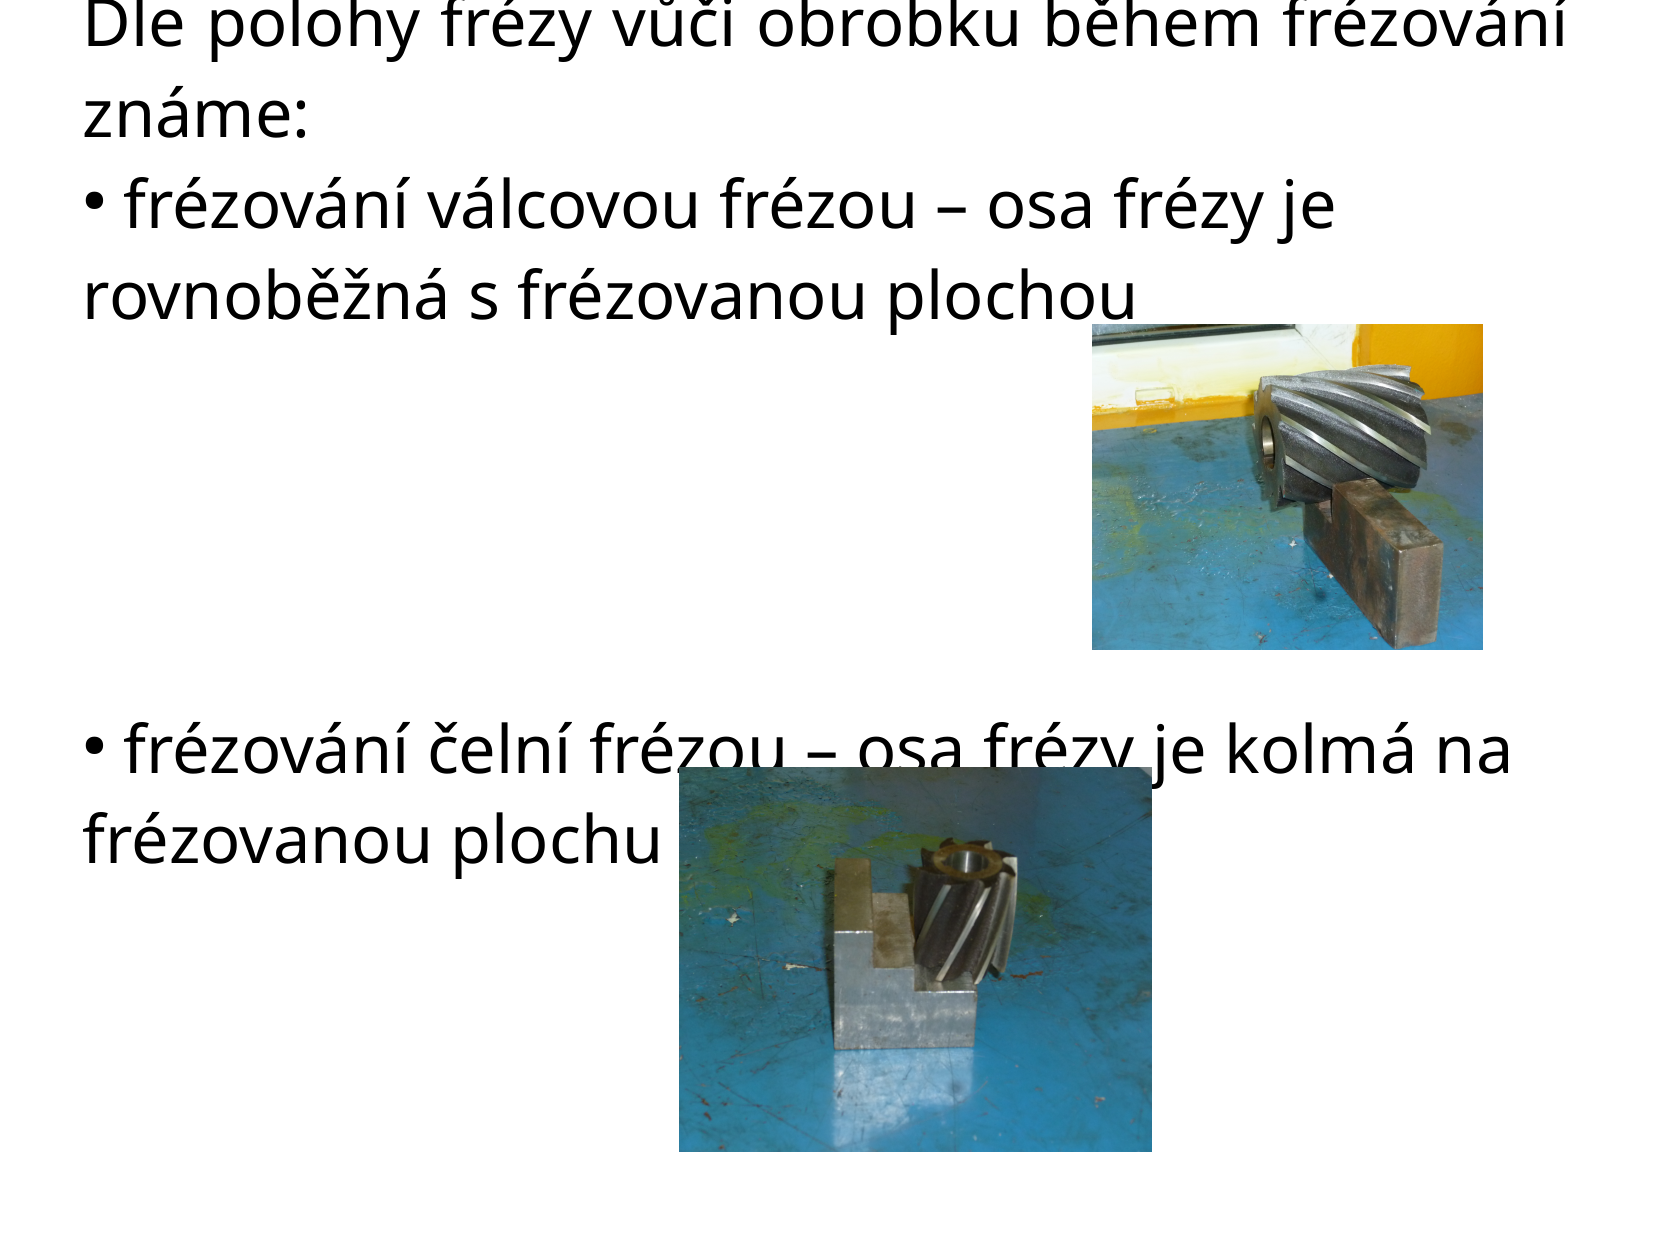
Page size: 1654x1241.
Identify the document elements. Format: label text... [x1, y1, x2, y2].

picture [1092, 324, 1483, 650]
subtitle Dle polohy frézy vůči obrobku během frézování známe: frézování válcovou frézou – osa frézy je rovnoběžná s frézovanou plochou frézování čelní frézou – osa frézy je kolmá na frézovanou plochu [82, 41, 1571, 1117]
picture [679, 767, 1152, 1152]
